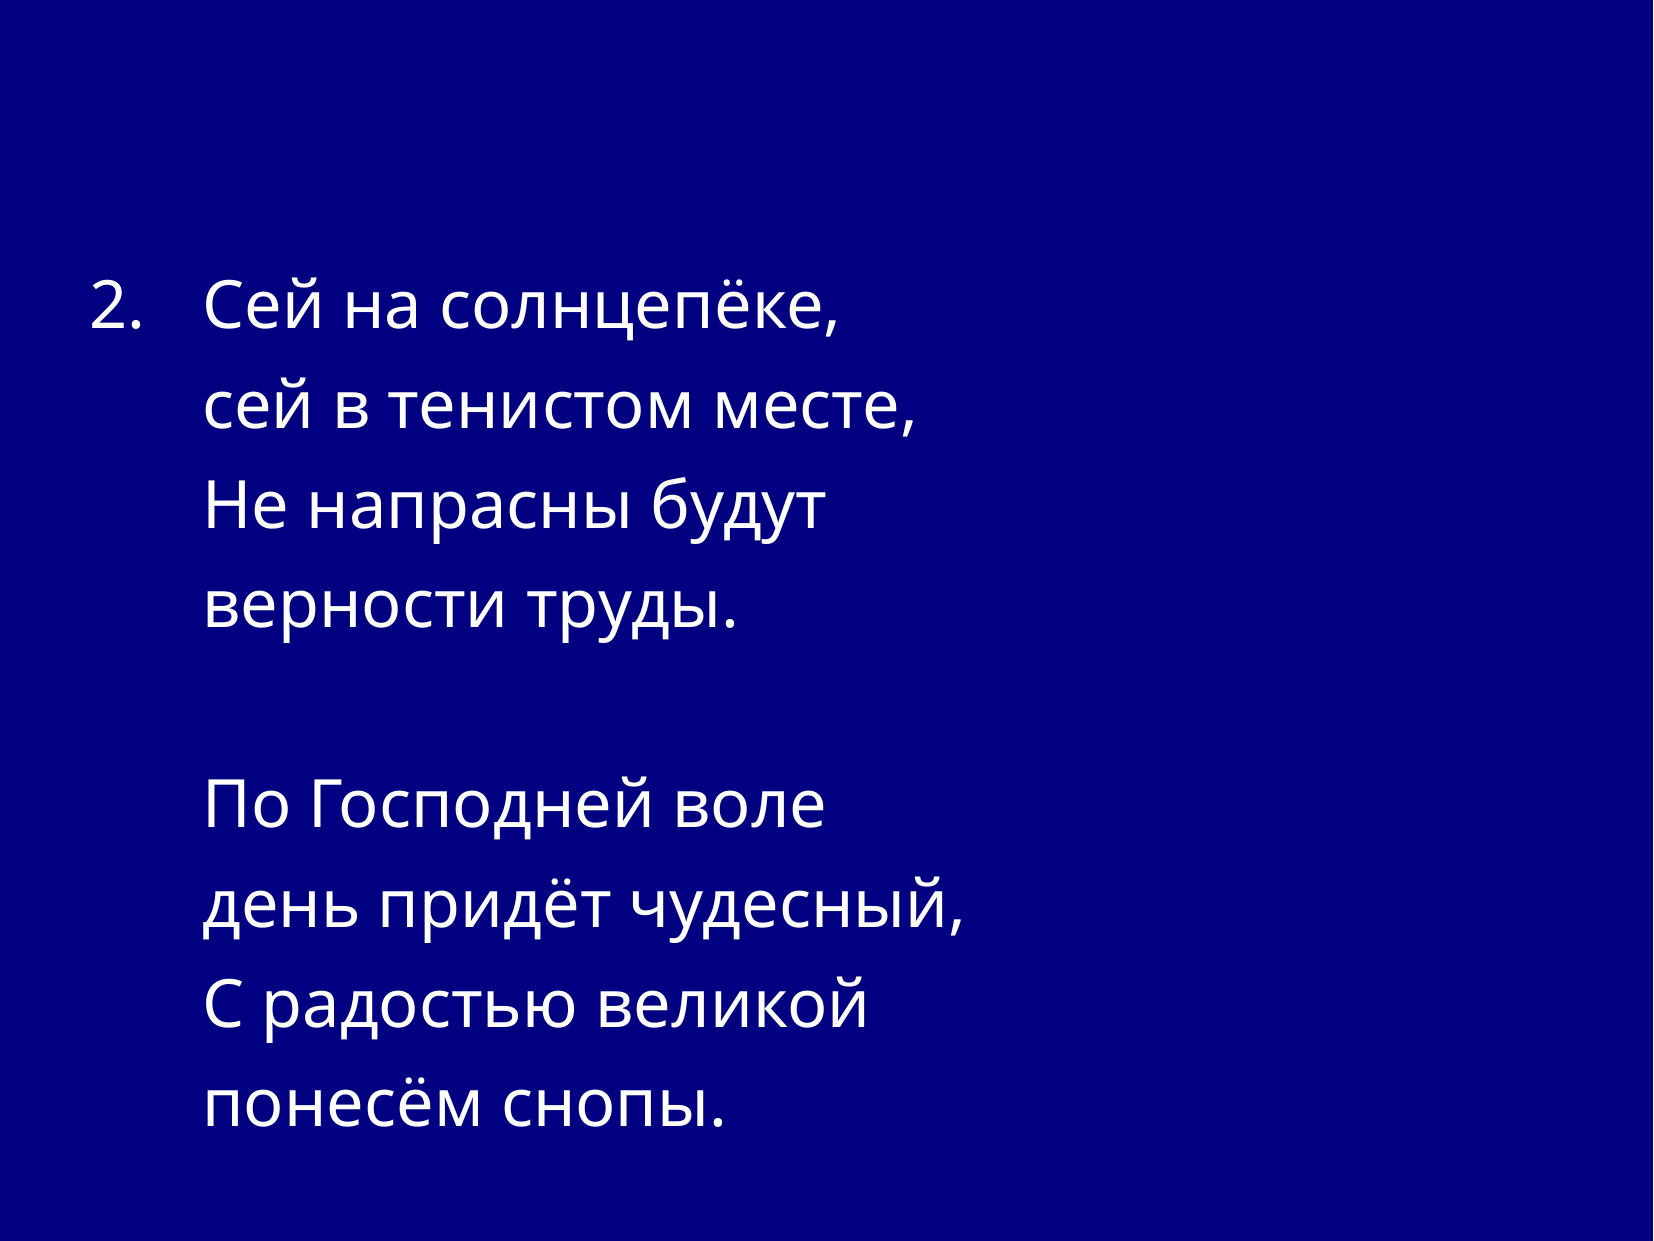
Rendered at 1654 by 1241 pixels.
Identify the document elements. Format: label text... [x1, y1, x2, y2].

text_box 2. Сей на солнцепёке, сей в тенистом месте, Не напрасны будут верности труды. По Господней воле день придёт чудесный, С радостью великой понесём снопы. [75, 150, 1576, 1163]
